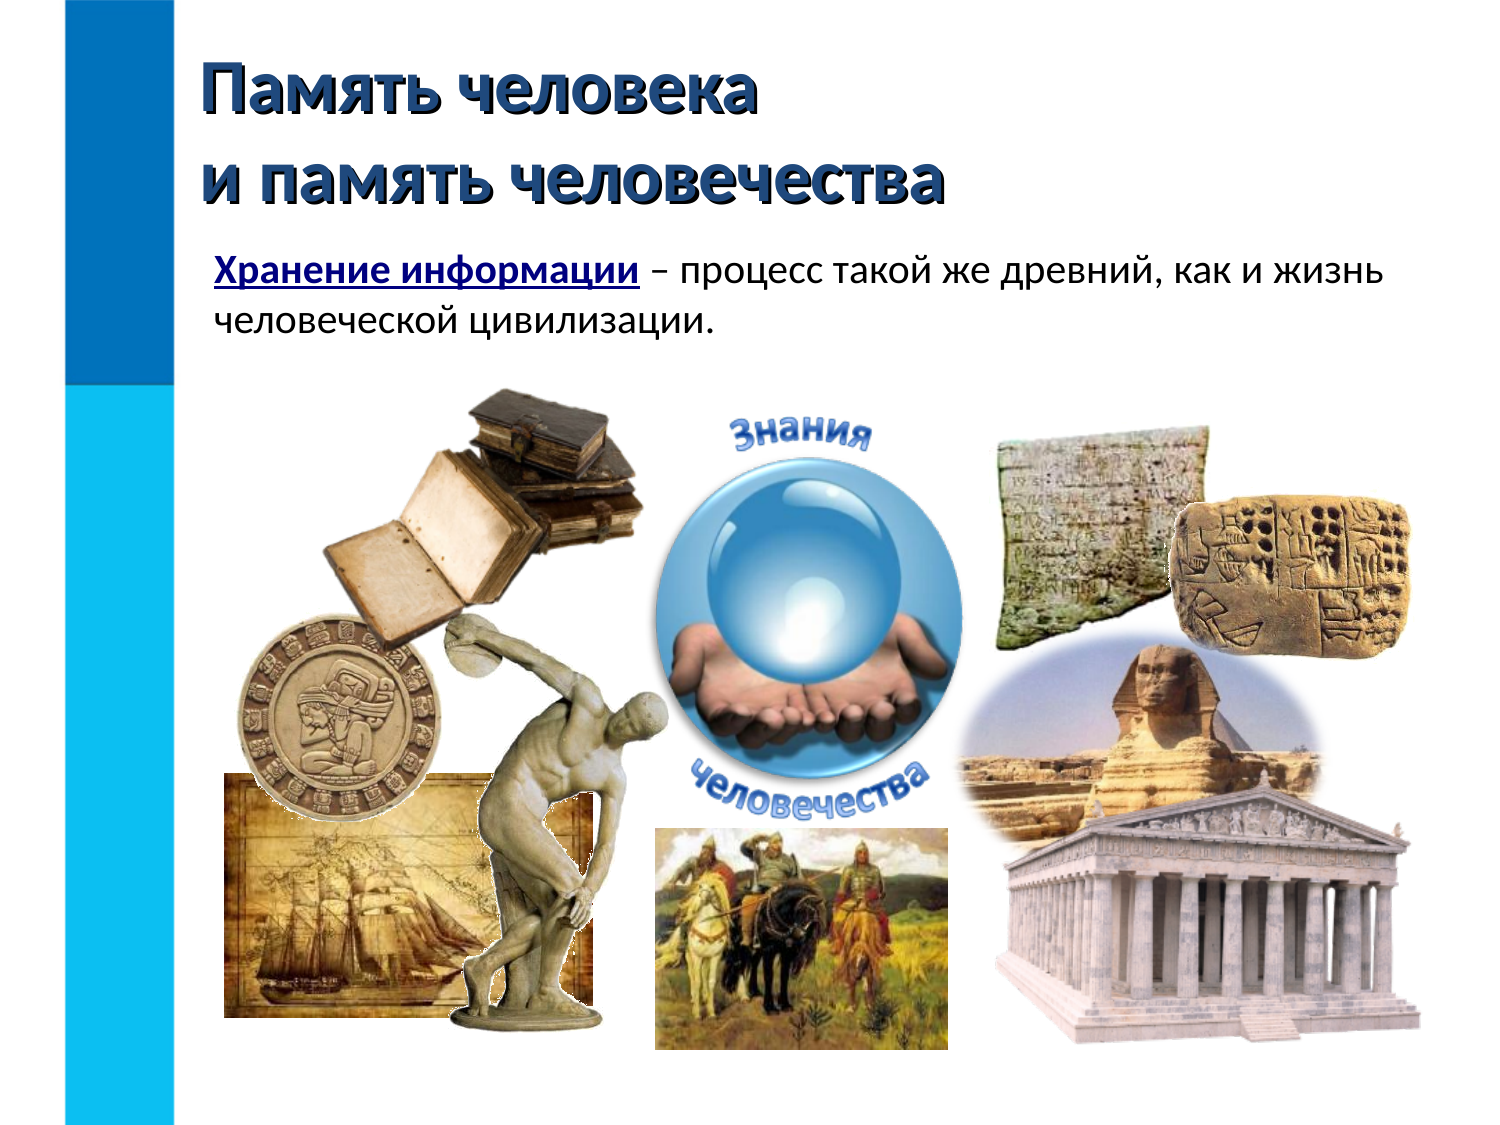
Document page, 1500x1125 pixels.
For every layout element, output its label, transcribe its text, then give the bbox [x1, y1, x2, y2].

title Память человека и память человечества [184, 33, 1423, 221]
picture [0, 0, 1500, 1125]
list Хранение информации – процесс такой же древний, как и жизнь человеческой цивилизации. [199, 234, 1425, 394]
